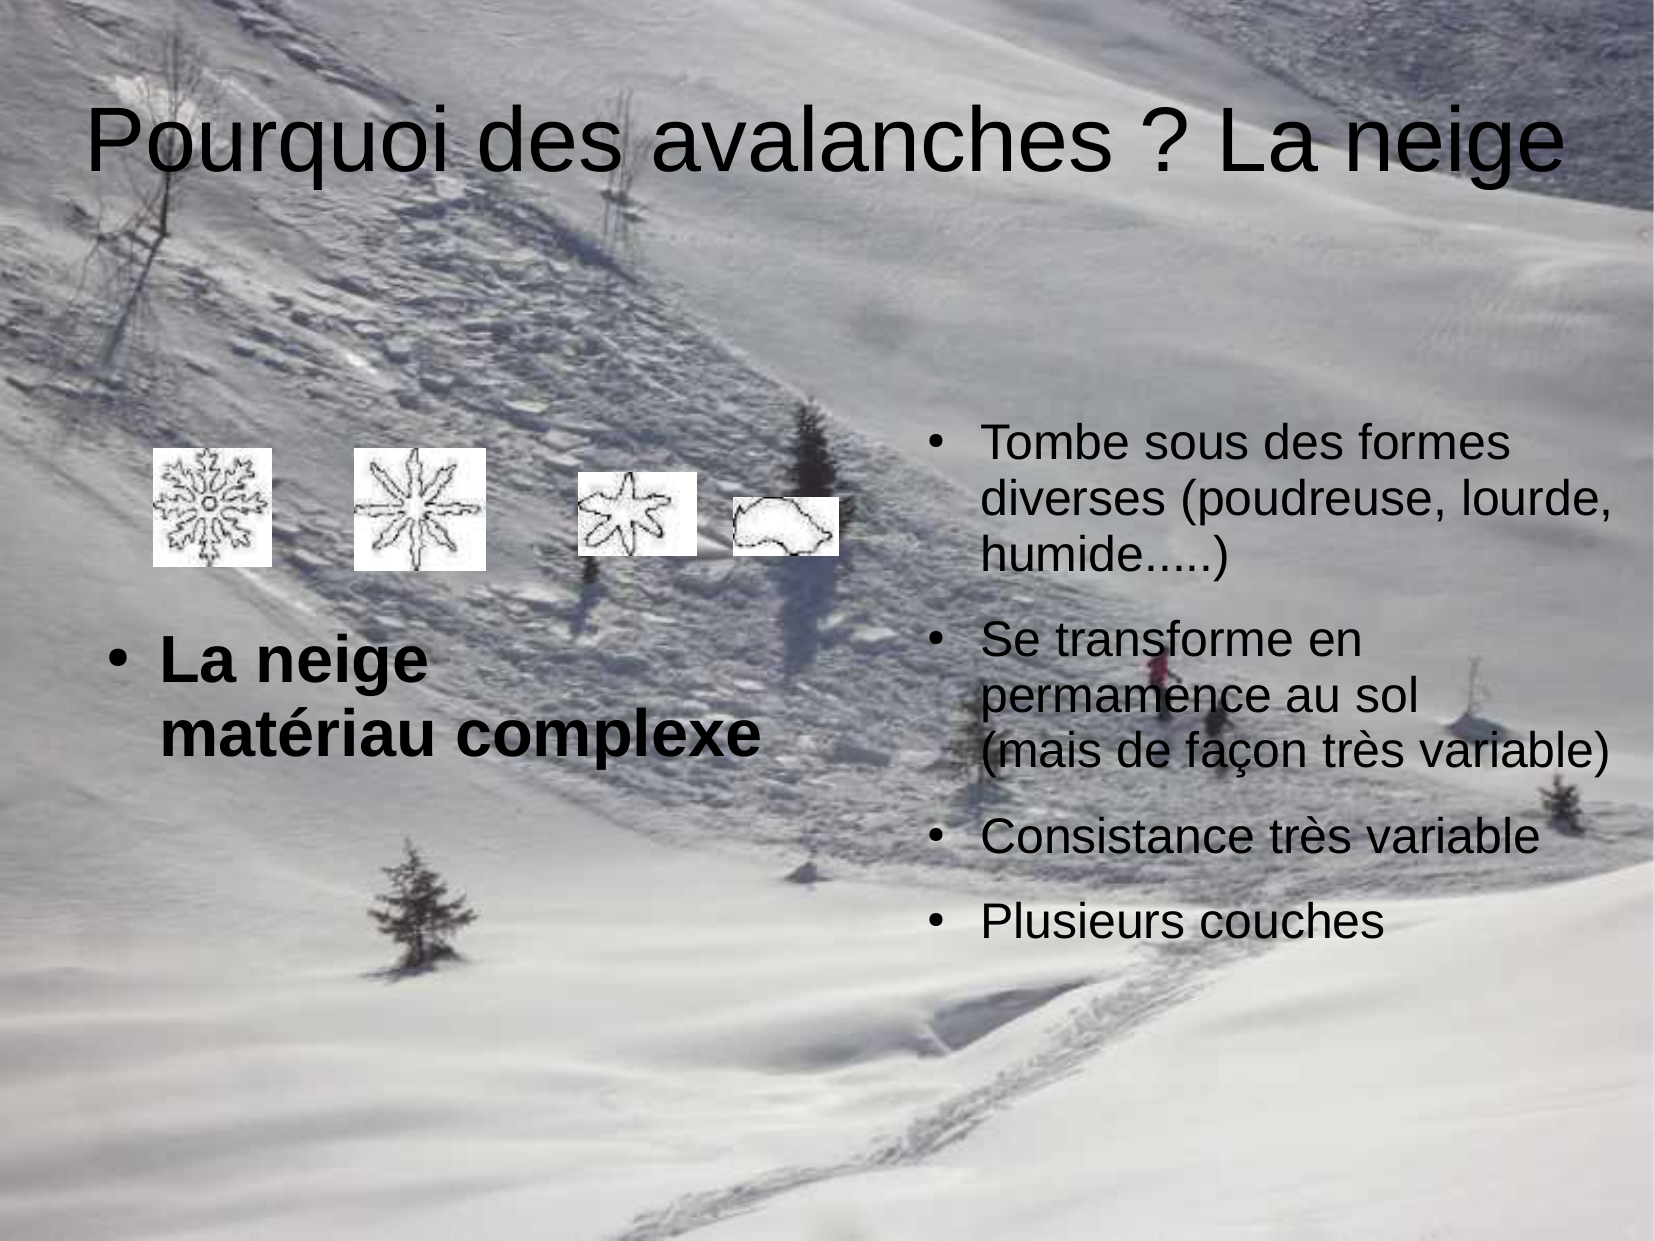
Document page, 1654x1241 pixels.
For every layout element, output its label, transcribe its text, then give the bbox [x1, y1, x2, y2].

list Tombe sous des formes diverses (poudreuse, lourde, humide.....) Se transforme en permamence au sol (mais de façon très variable) Consistance très variable Plusieurs couches [909, 414, 1633, 1134]
title Pourquoi des avalanches ? La neige [59, 61, 1595, 219]
picture [0, 0, 1654, 1241]
list La neige matériau complexe [88, 413, 812, 1133]
